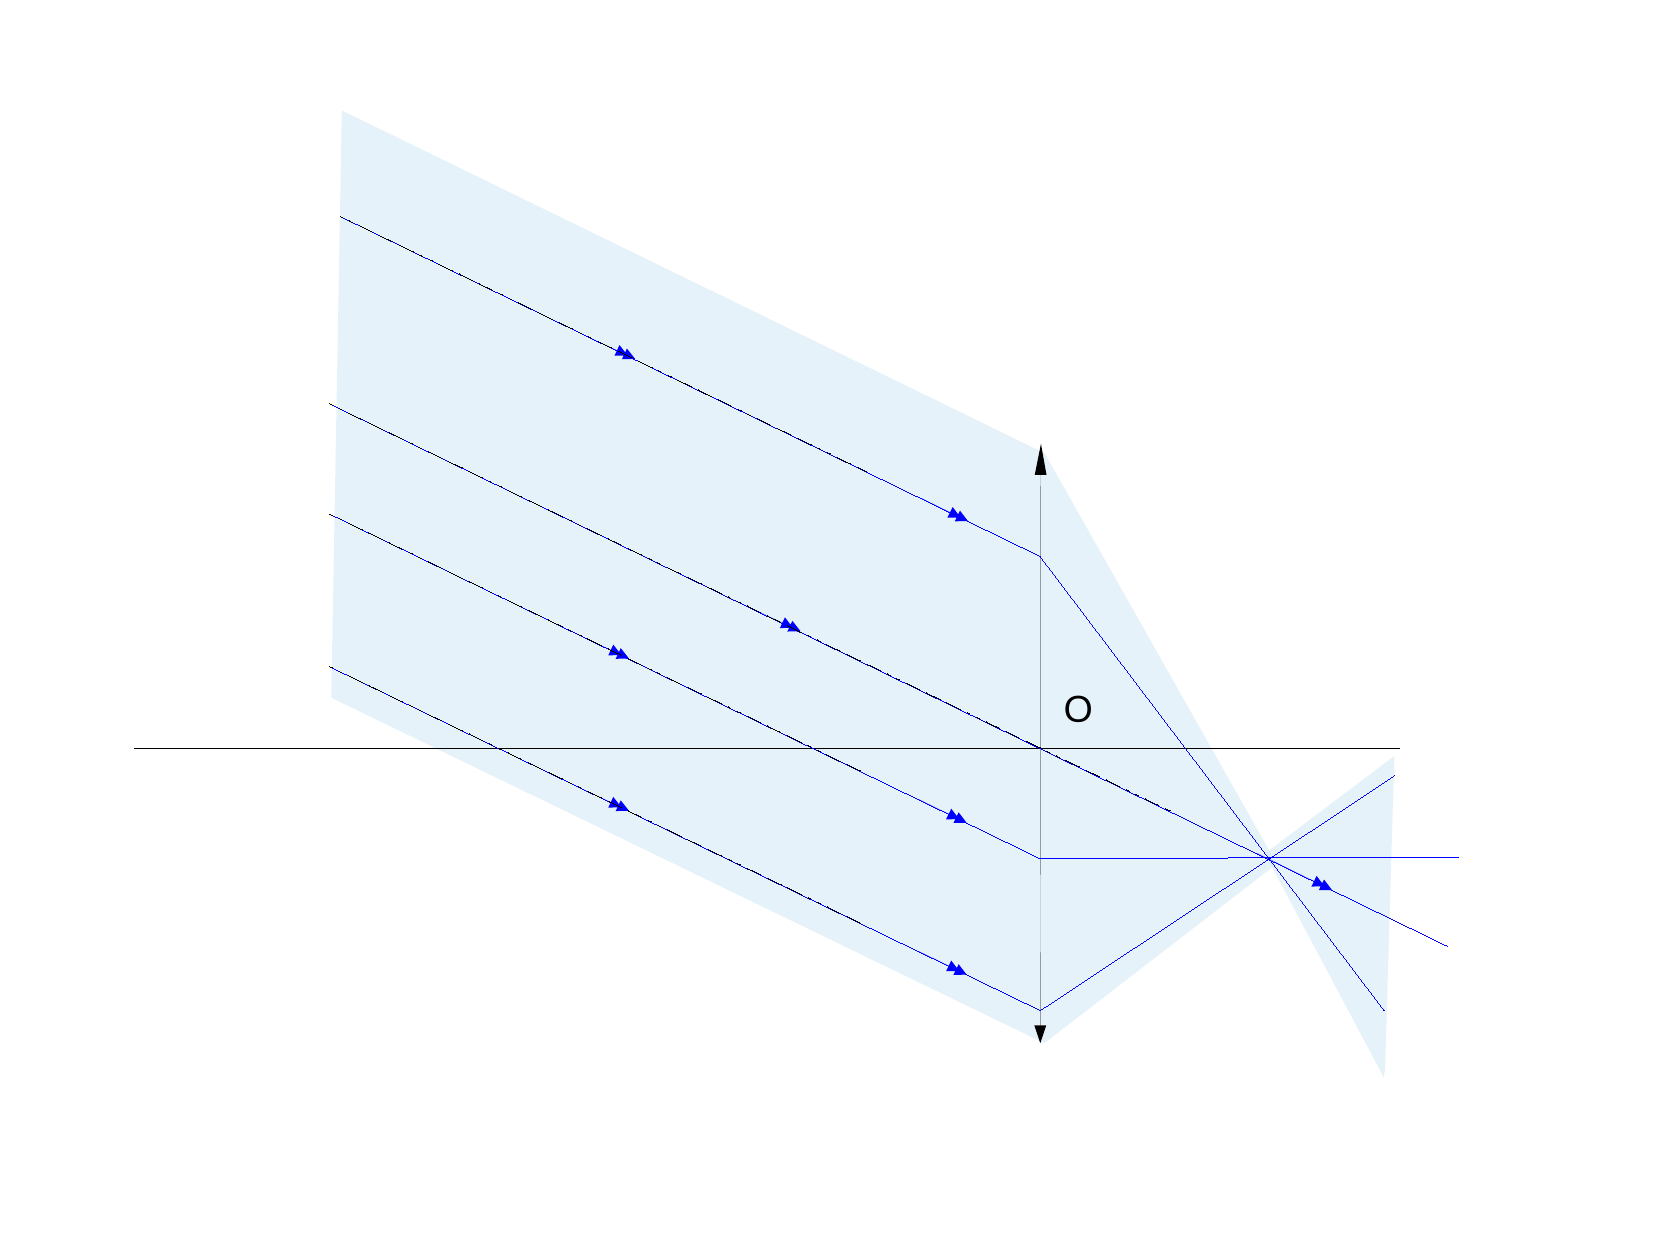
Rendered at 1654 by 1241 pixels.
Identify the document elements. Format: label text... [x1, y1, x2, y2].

text_box O [1048, 681, 1108, 739]
text_box [331, 110, 1040, 748]
text_box [1041, 749, 1395, 1078]
text_box [1041, 452, 1212, 748]
text_box [437, 749, 1040, 1041]
